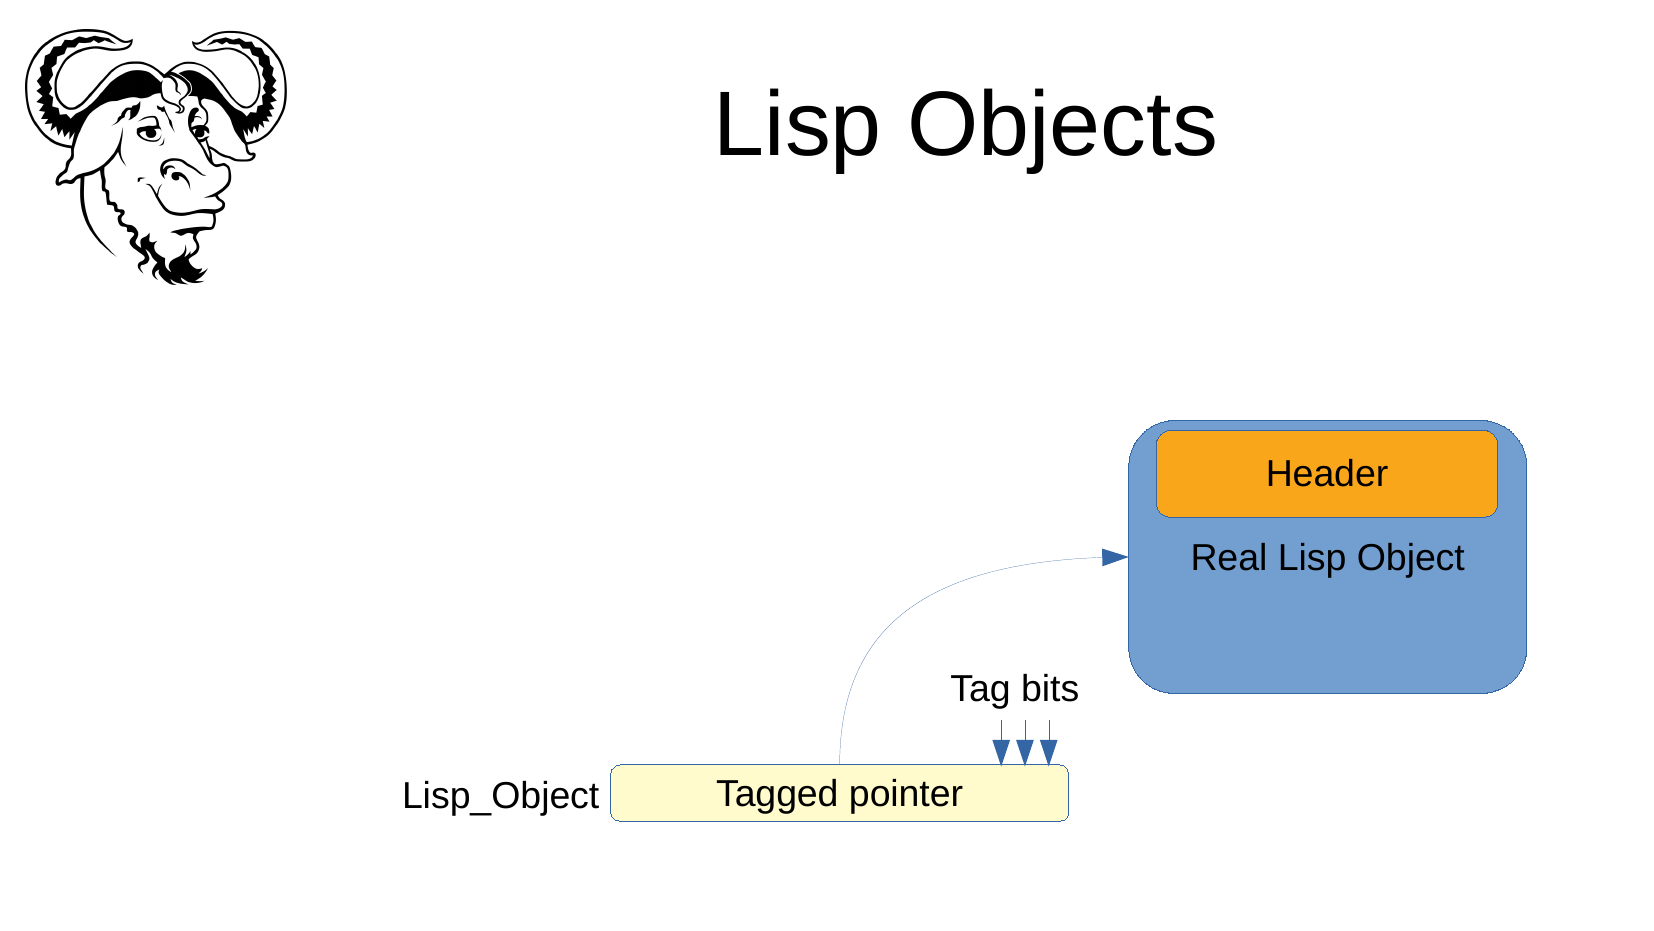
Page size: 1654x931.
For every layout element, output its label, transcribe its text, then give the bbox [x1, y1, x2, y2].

picture [25, 29, 287, 285]
text_box Tag bits [935, 660, 1099, 752]
text_box Header [1156, 430, 1498, 518]
text_box Lisp_Object [387, 766, 615, 824]
title Lisp Objects [420, 37, 1512, 211]
text_box Real Lisp Object [1128, 420, 1527, 694]
text_box Tagged pointer [615, 764, 1069, 822]
